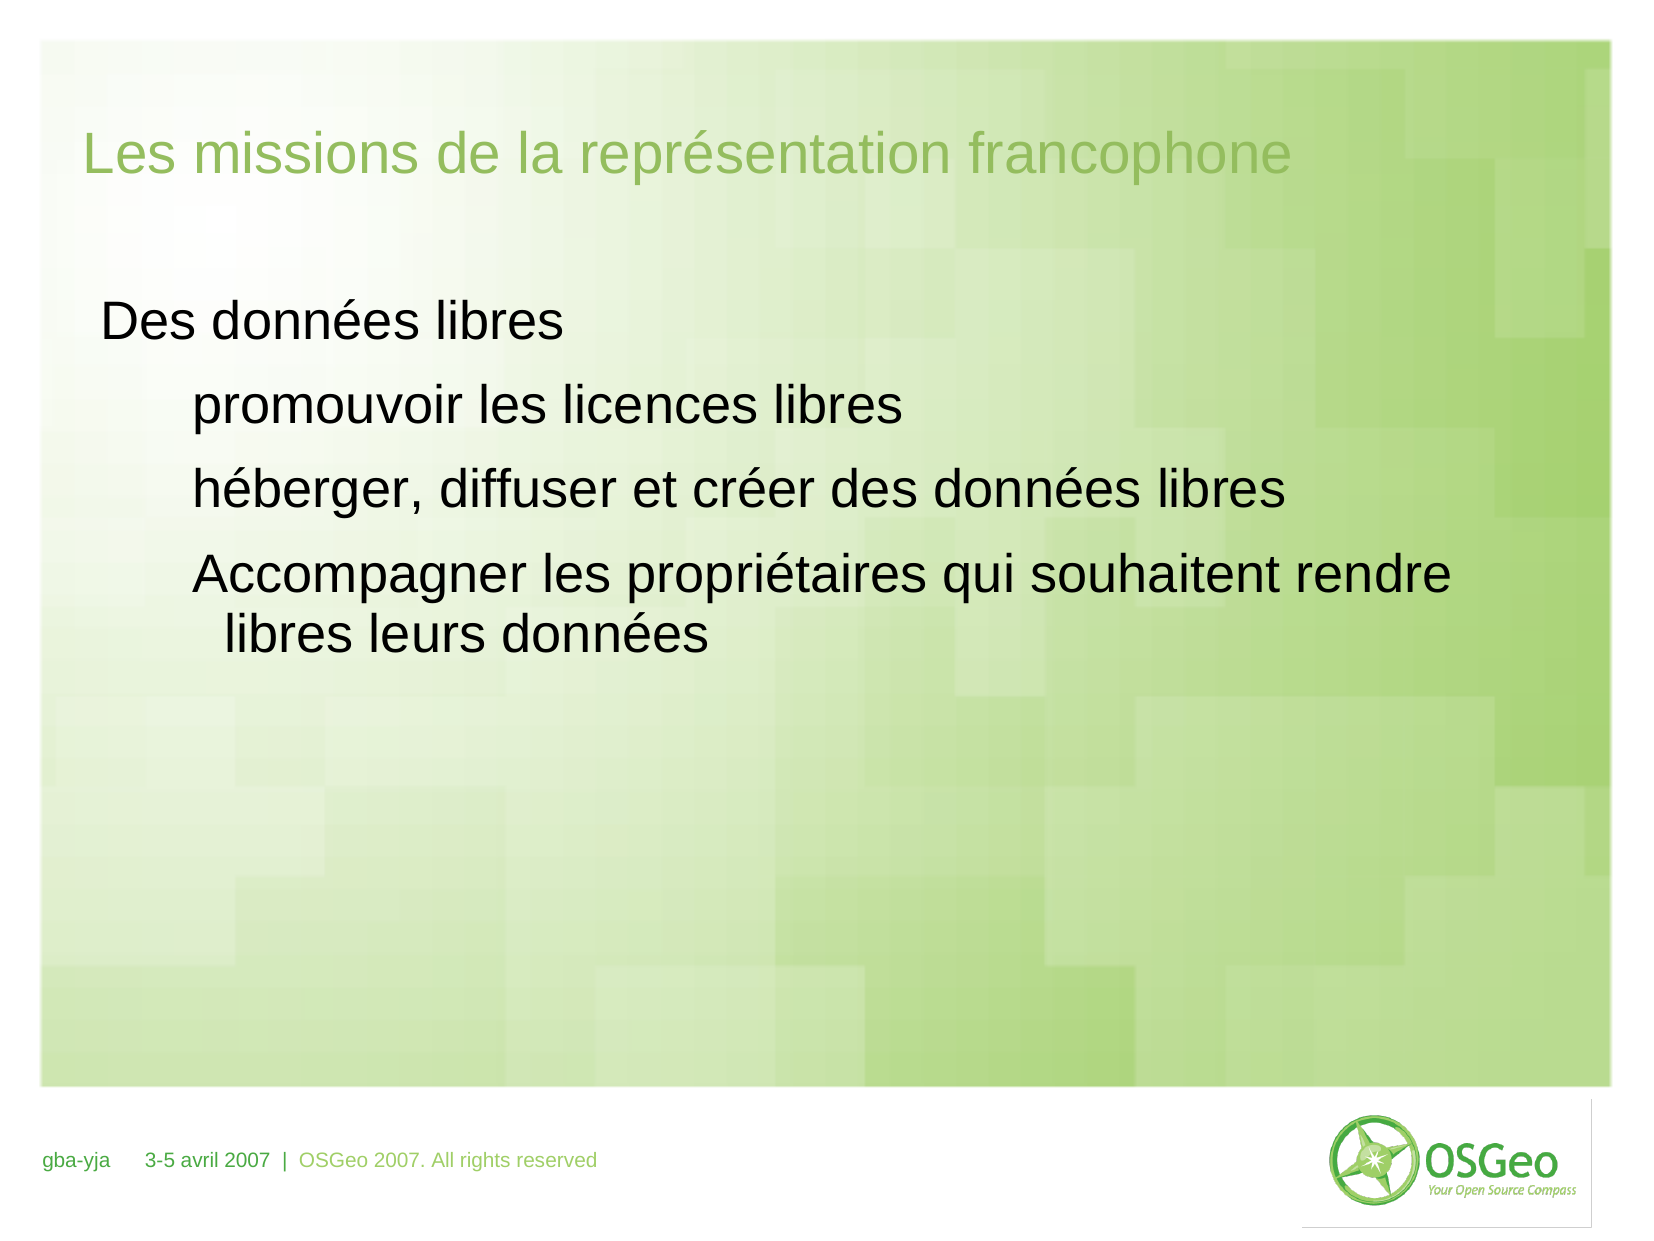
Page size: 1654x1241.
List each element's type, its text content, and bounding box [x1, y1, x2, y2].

picture [0, 1, 1654, 1239]
list Des données libres promouvoir les licences libres héberger, diffuser et créer des données libres Accompagner les propriétaires qui souhaitent rendre libres leurs données [82, 290, 1571, 1109]
title Les missions de la représentation francophone [82, 49, 1571, 257]
